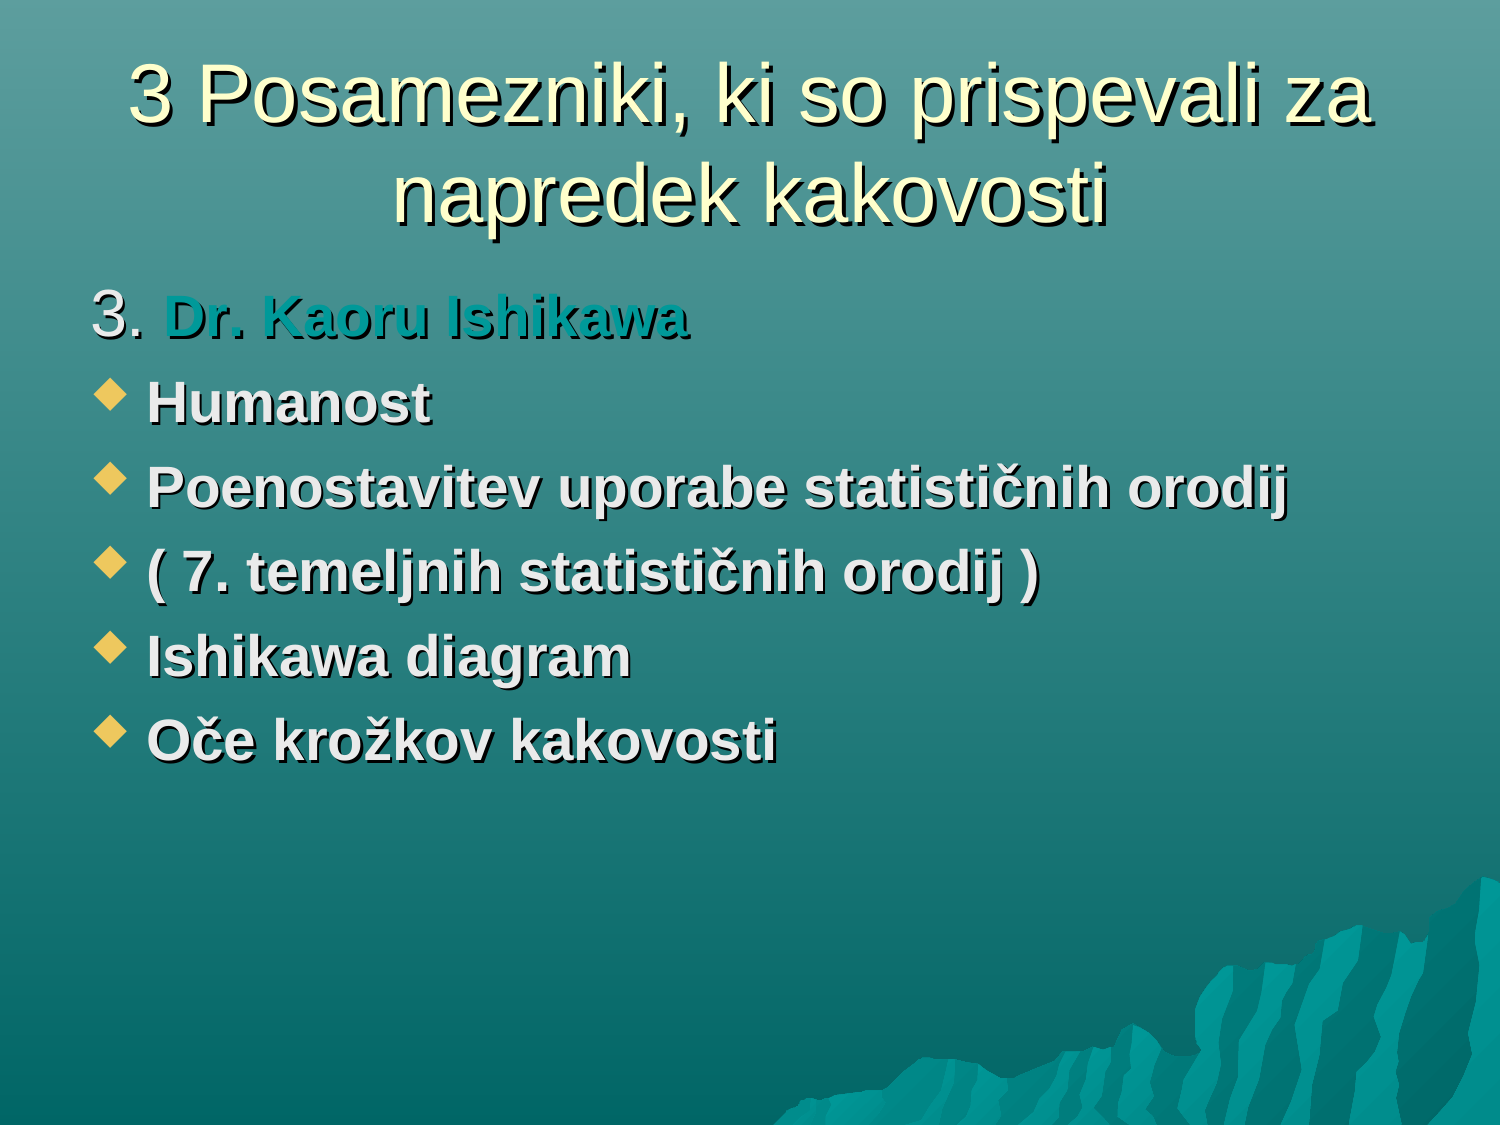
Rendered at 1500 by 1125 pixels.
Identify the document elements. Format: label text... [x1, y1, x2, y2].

list 3. Dr. Kaoru Ishikawa Humanost Poenostavitev uporabe statističnih orodij ( 7. temeljnih statističnih orodij ) Ishikawa diagram Oče krožkov kakovosti [75, 262, 1426, 1006]
title 3 Posamezniki, ki so prispevali za napredek kakovosti [75, 31, 1426, 247]
